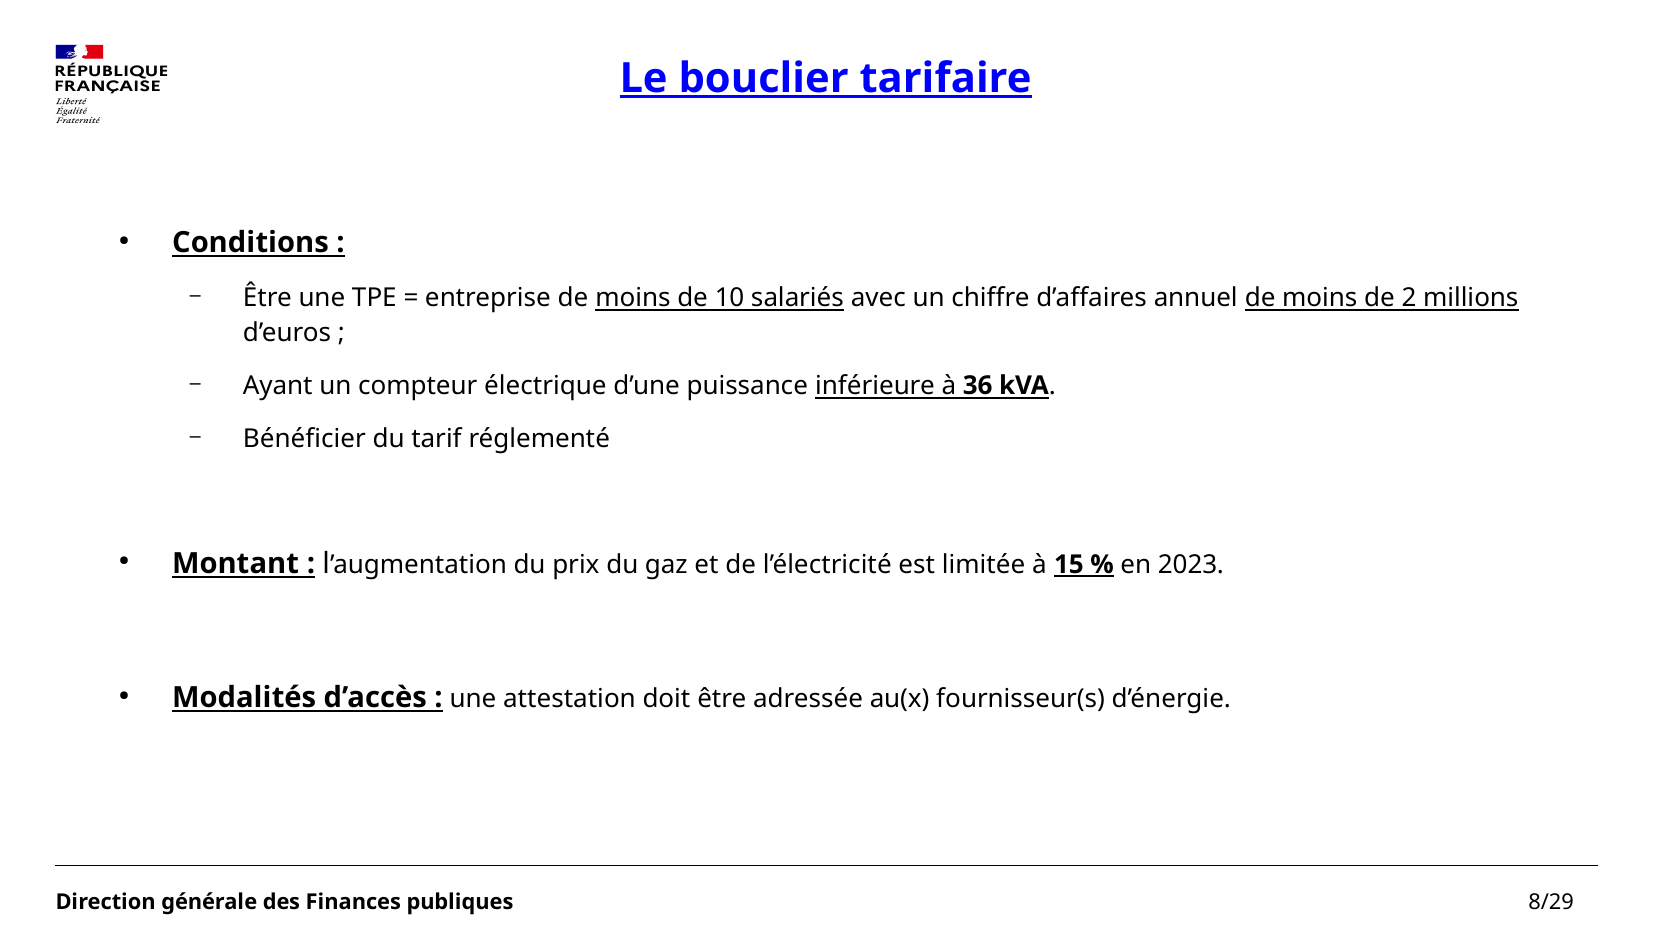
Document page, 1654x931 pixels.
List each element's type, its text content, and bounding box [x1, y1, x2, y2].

list Le bouclier tarifaire [38, 47, 1583, 189]
list Conditions : Être une TPE = entreprise de moins de 10 salariés avec un chiffre d’affaires annuel de moins de 2 millions d’euros ; Ayant un compteur électrique d’une puissance inférieure à 36 kVA. Bénéficier du tarif réglementé Montant : l’augmentation du prix du gaz et de l’électricité est limitée à 15 % en 2023. Modalités d’accès : une attestation doit être adressée au(x) fournisseur(s) d’énergie. [101, 82, 1626, 803]
